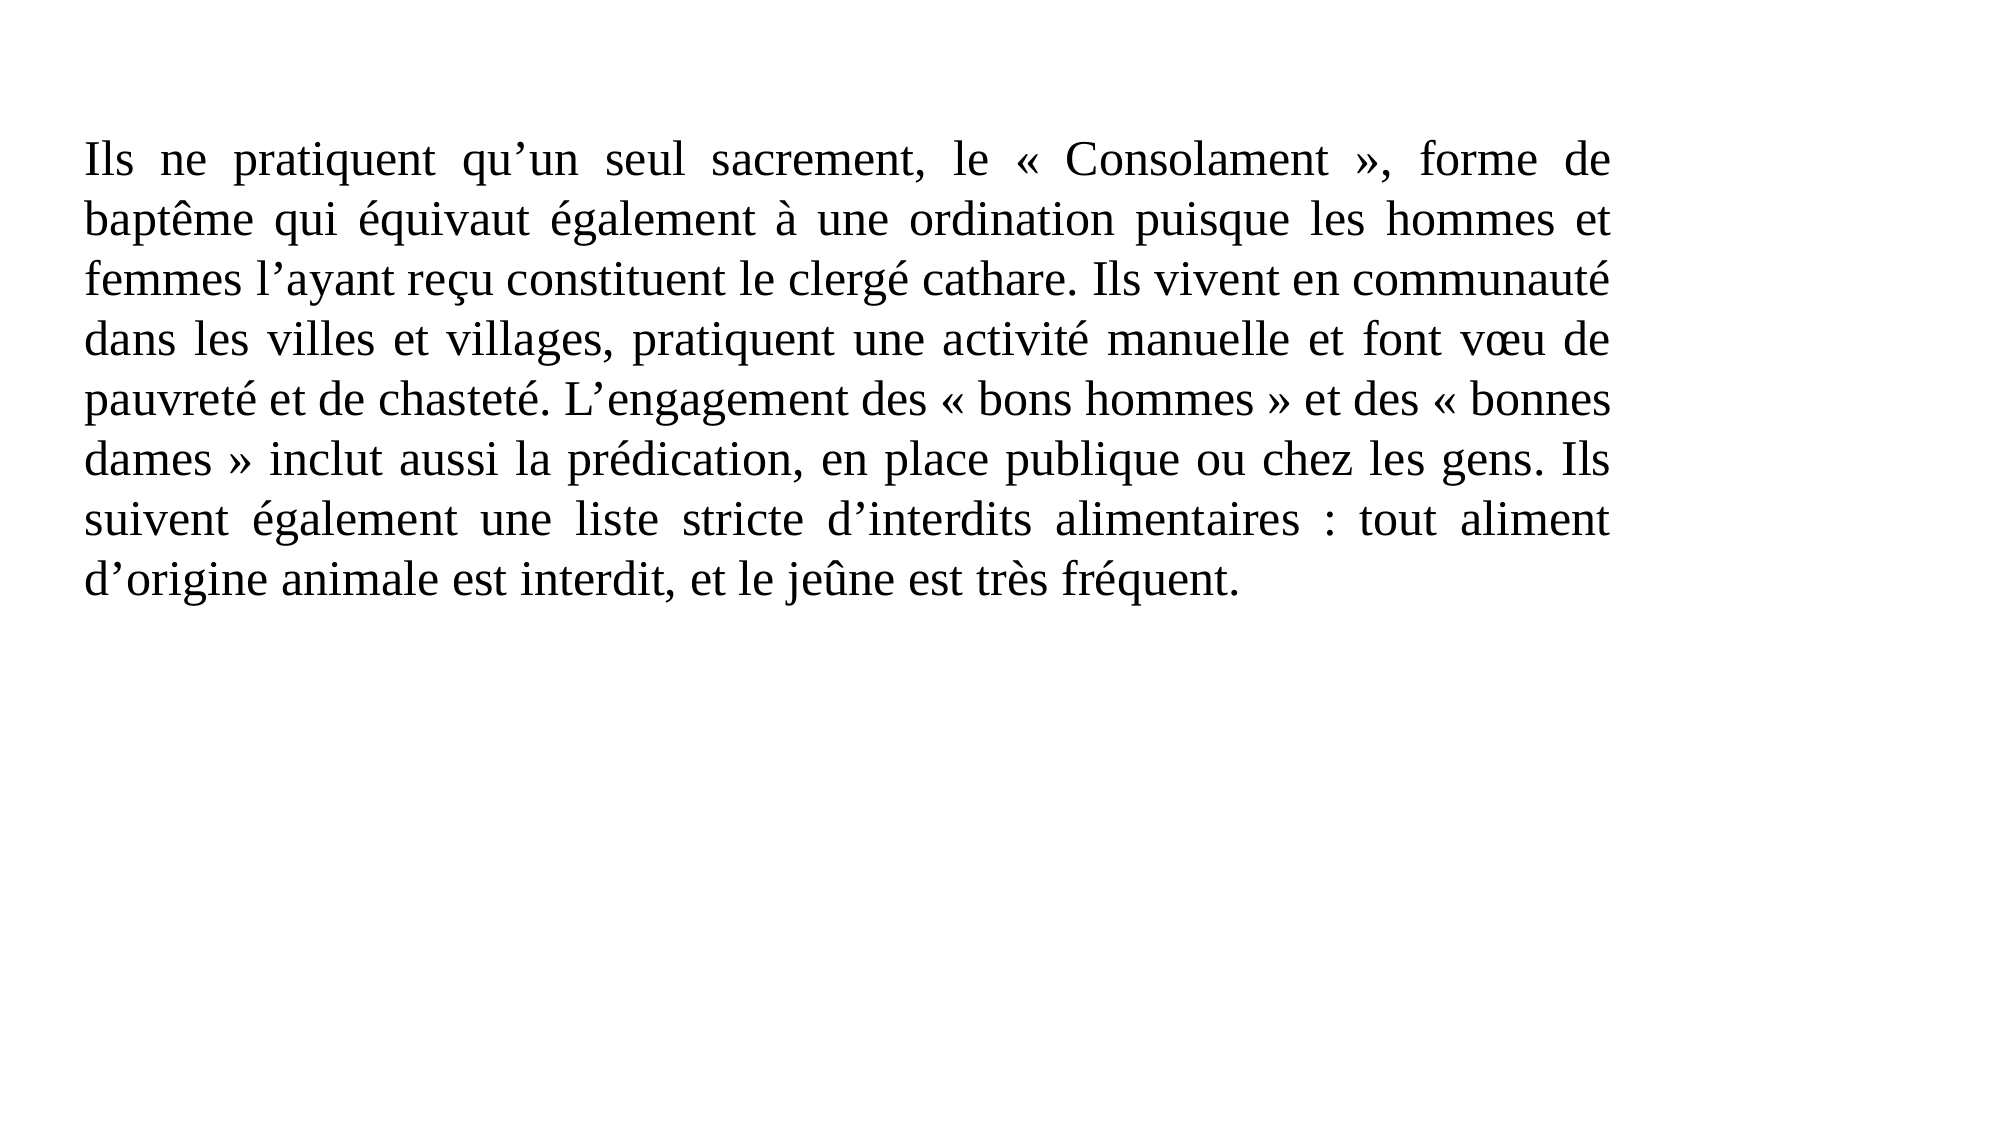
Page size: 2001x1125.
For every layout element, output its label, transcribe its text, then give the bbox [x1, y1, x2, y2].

text_box Ils ne pratiquent qu’un seul sacrement, le « Consolament », forme de baptême qui équivaut également à une ordination puisque les hommes et femmes l’ayant reçu constituent le clergé cathare. Ils vivent en communauté dans les villes et villages, pratiquent une activité manuelle et font vœu de pauvreté et de chasteté. L’engagement des « bons hommes » et des « bonnes dames » inclut aussi la prédication, en place publique ou chez les gens. Ils suivent également une liste stricte d’interdits alimentaires : tout aliment d’origine animale est interdit, et le jeûne est très fréquent. [69, 117, 1628, 618]
